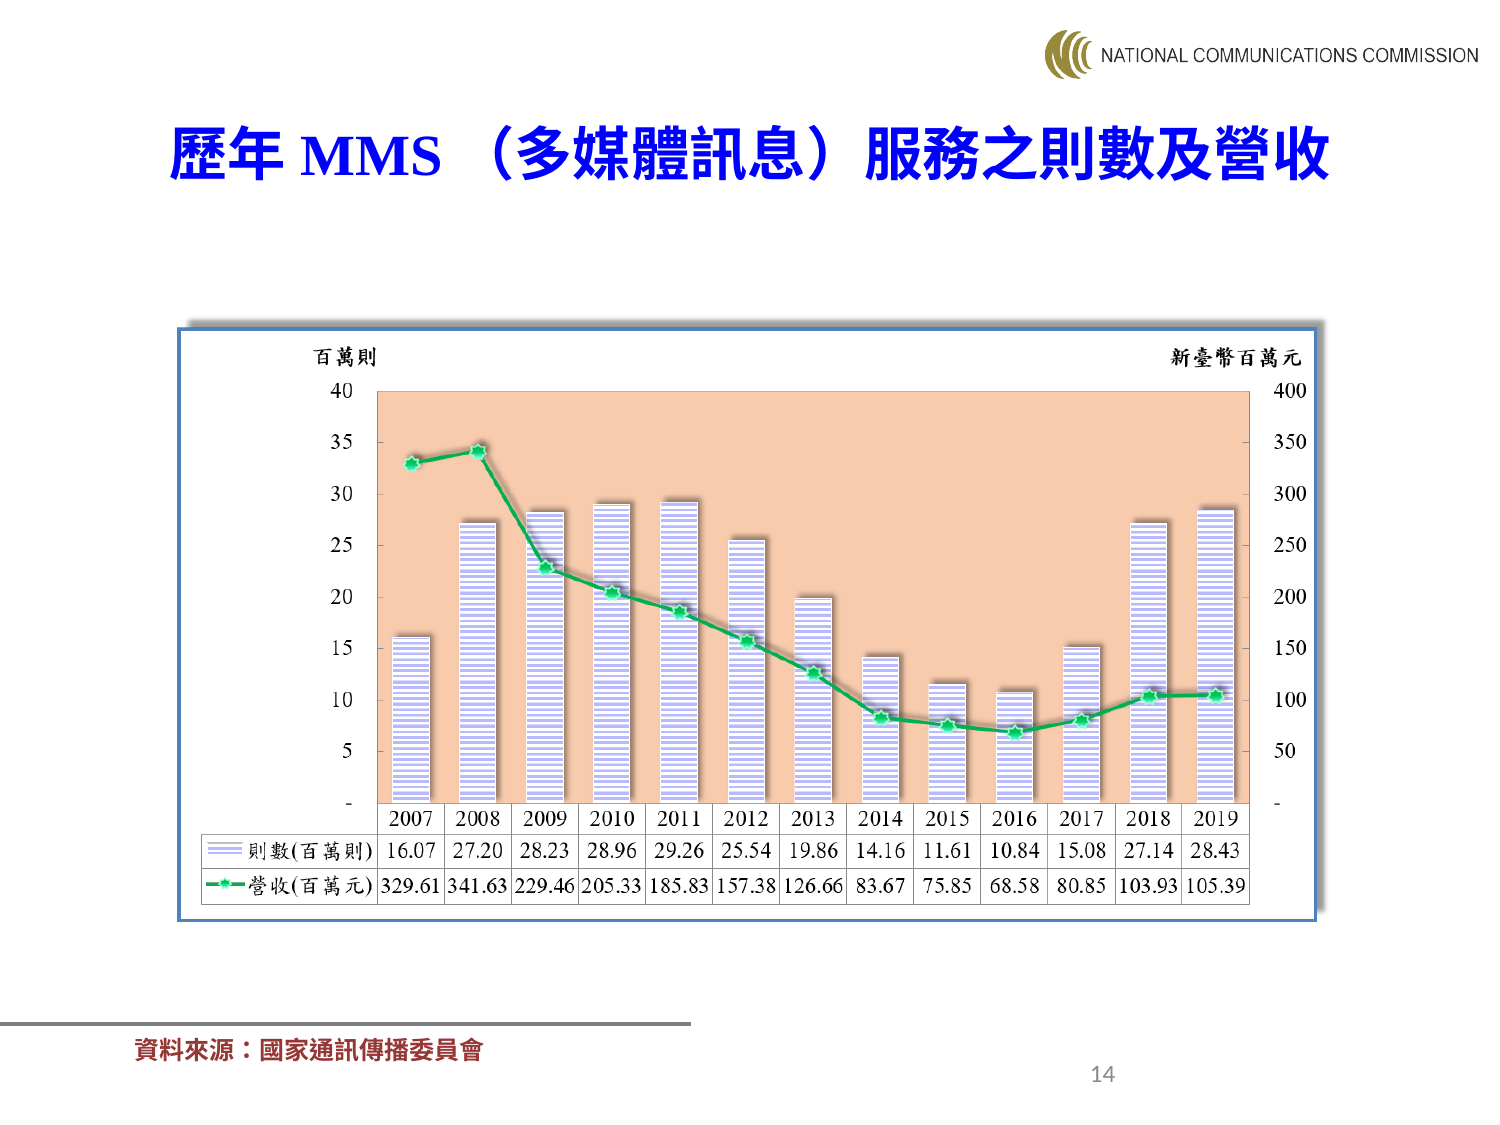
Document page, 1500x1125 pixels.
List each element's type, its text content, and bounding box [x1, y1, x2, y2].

text_box [1074, 1042, 1426, 1103]
picture [1045, 30, 1479, 79]
text_box 歷年MMS（多媒體訊息）服務之則數及營收 [0, 90, 1500, 216]
picture [177, 312, 1332, 922]
text_box 資料來源：國家通訊傳播委員會 [0, 1027, 703, 1073]
